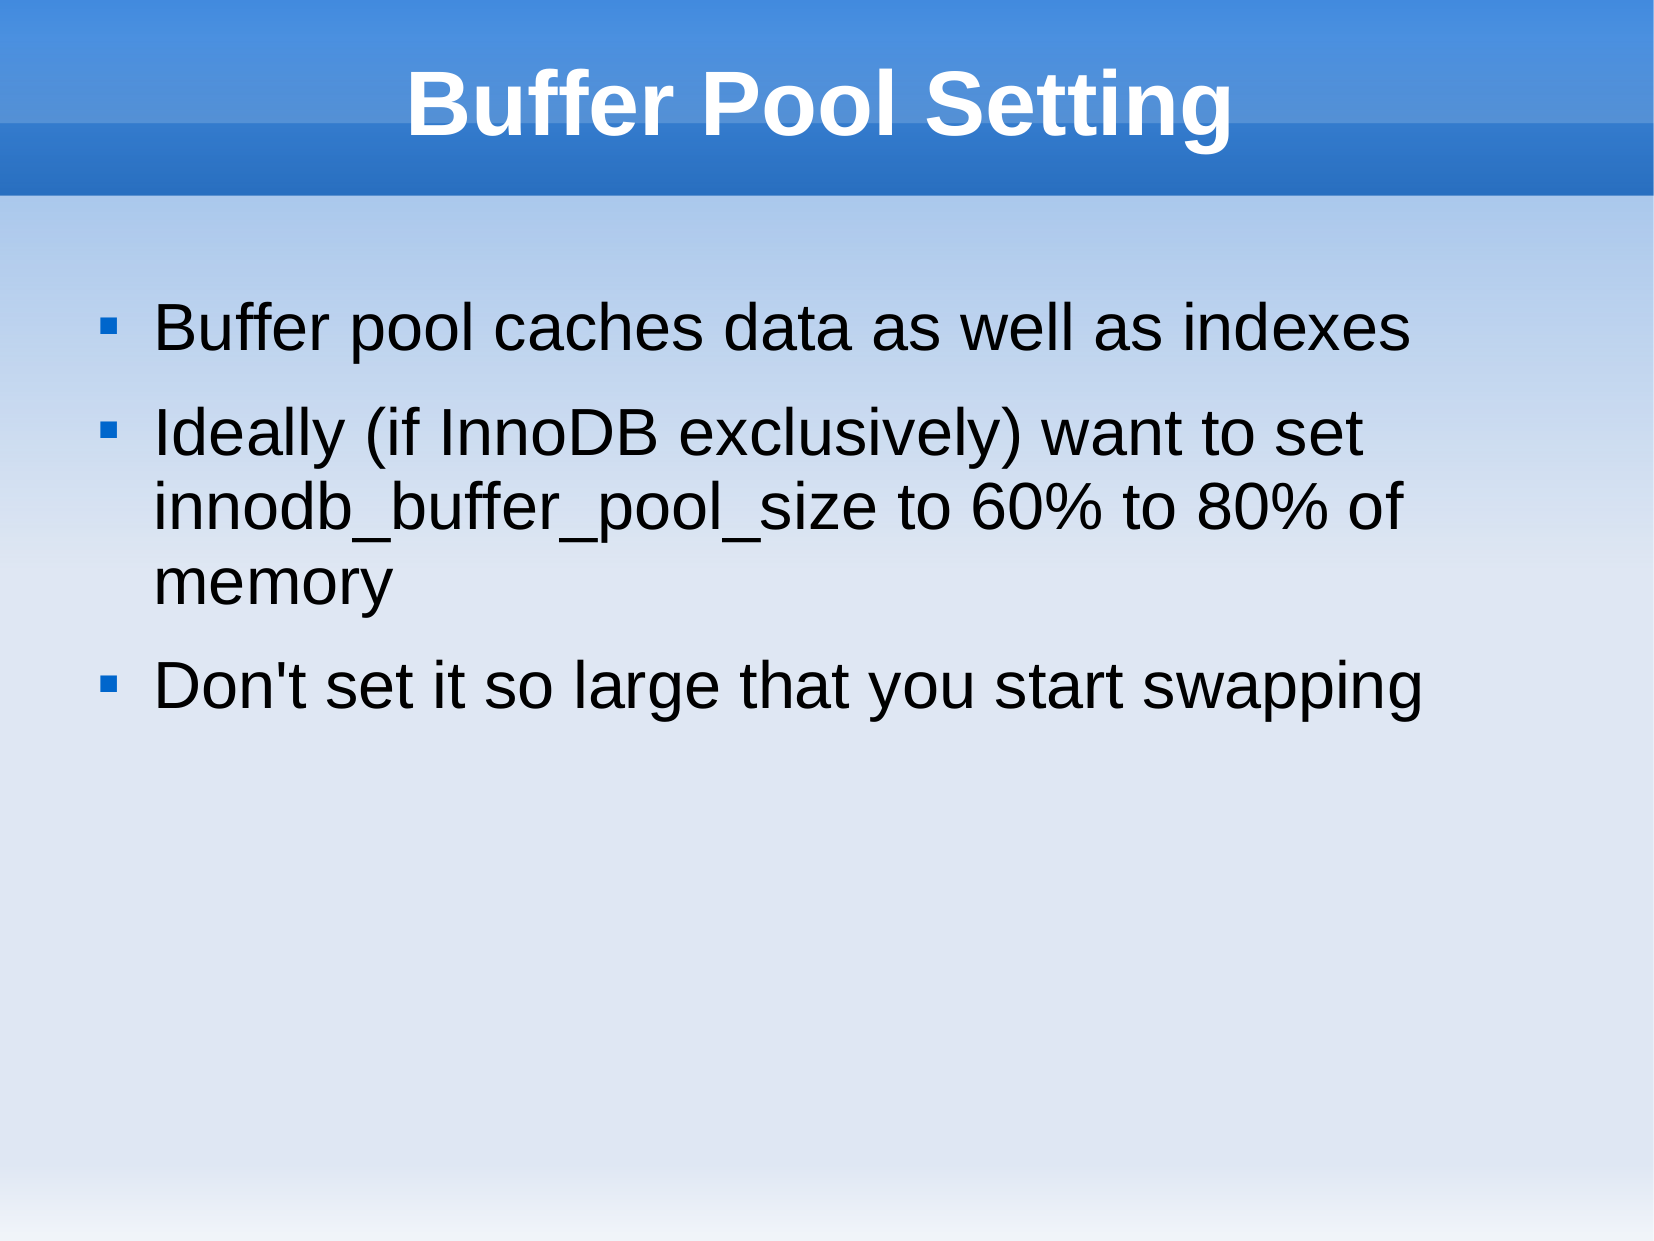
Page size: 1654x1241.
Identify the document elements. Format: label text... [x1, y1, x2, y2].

picture [0, 0, 1654, 1241]
title Buffer Pool Setting [76, 0, 1565, 208]
list Buffer pool caches data as well as indexes Ideally (if InnoDB exclusively) want to set innodb_buffer_pool_size to 60% to 80% of memory Don't set it so large that you start swapping [82, 290, 1571, 1109]
